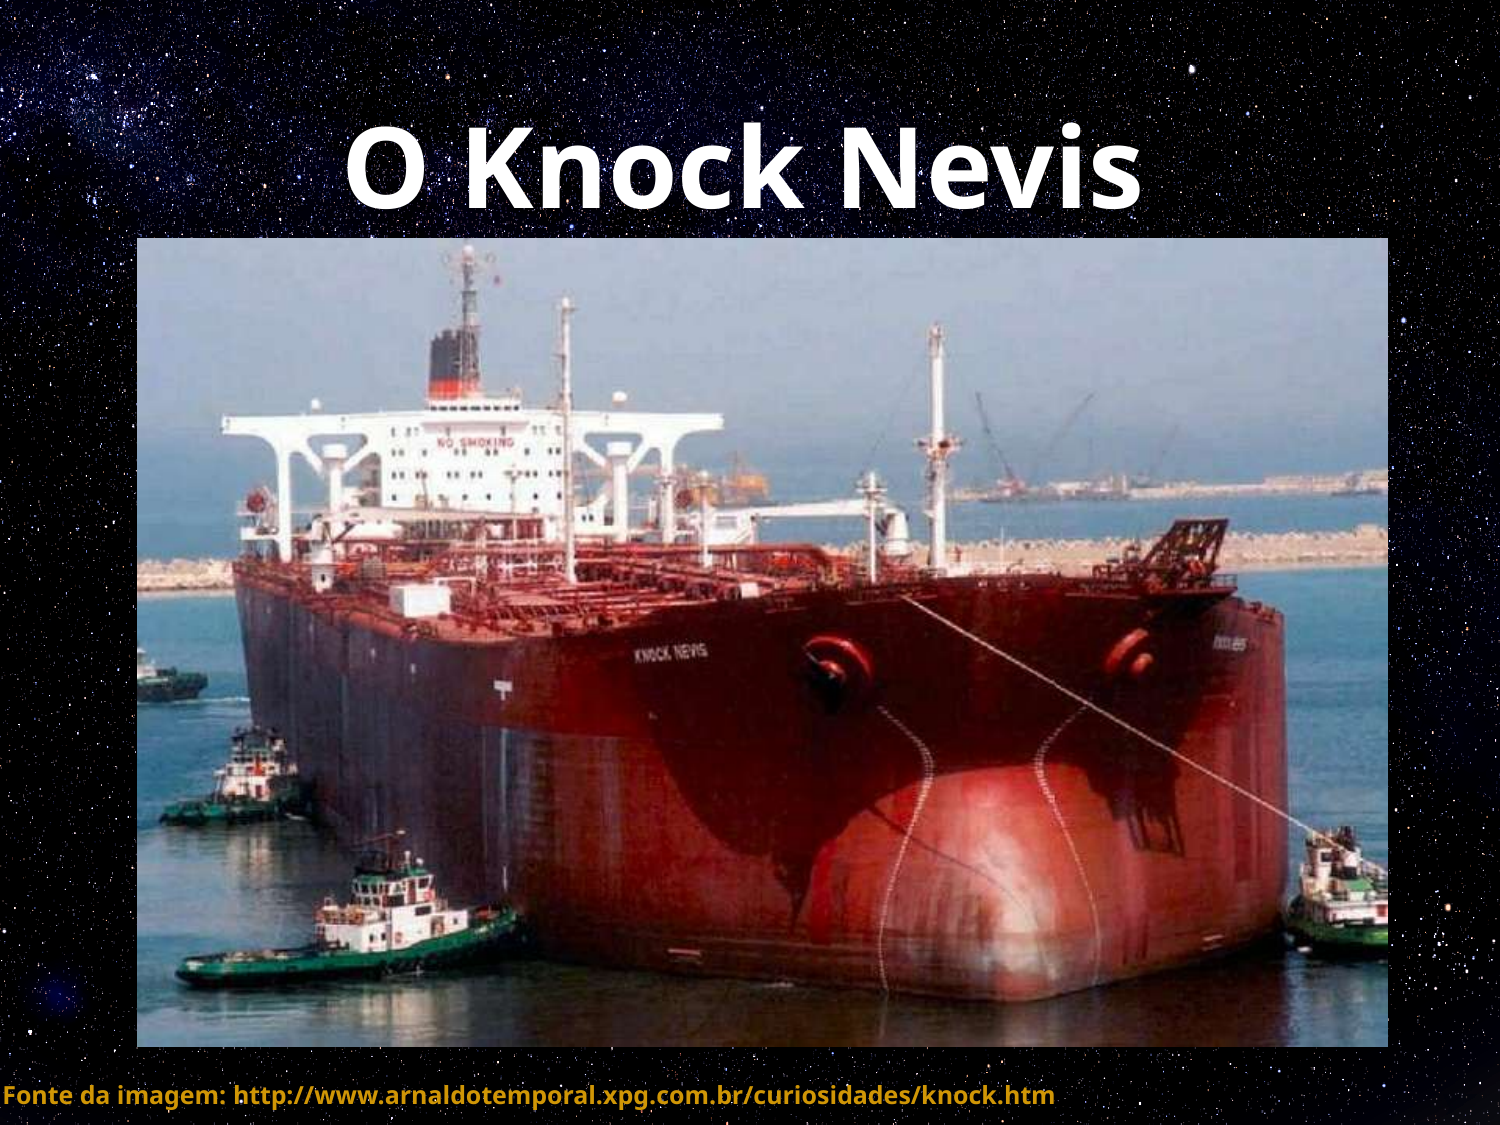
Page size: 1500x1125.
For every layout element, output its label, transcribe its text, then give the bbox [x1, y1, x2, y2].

title O Knock Nevis [105, 70, 1381, 258]
picture [0, 0, 1500, 1125]
text_box Fonte da imagem: http://www.arnaldotemporal.xpg.com.br/curiosidades/knock.htm [0, 1072, 1073, 1118]
